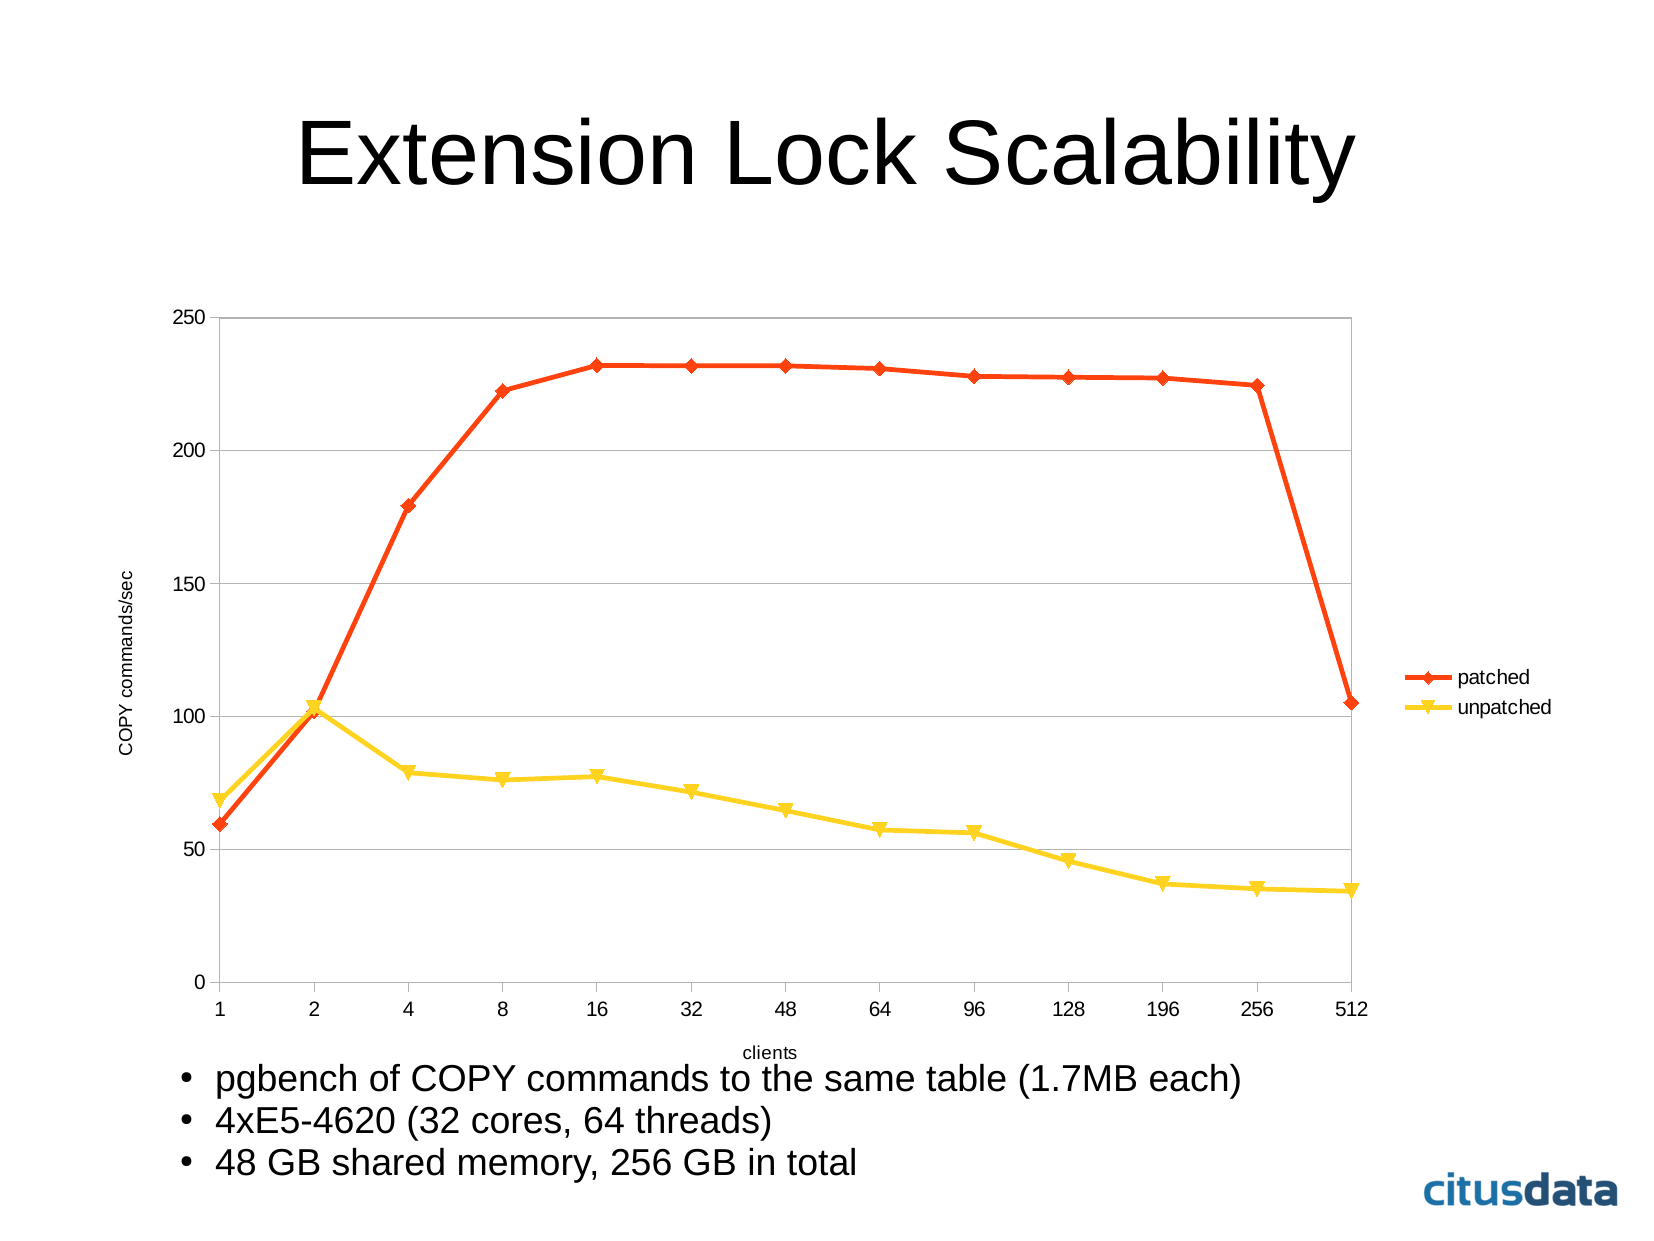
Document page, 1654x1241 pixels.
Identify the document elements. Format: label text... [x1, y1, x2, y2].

title Extension Lock Scalability [82, 49, 1571, 257]
text_box pgbench of COPY commands to the same table (1.7MB each) 4xE5-4620 (32 cores, 64 threads) 48 GB shared memory, 256 GB in total [165, 1050, 1471, 1191]
picture [1420, 1167, 1622, 1209]
chart [82, 290, 1571, 1096]
